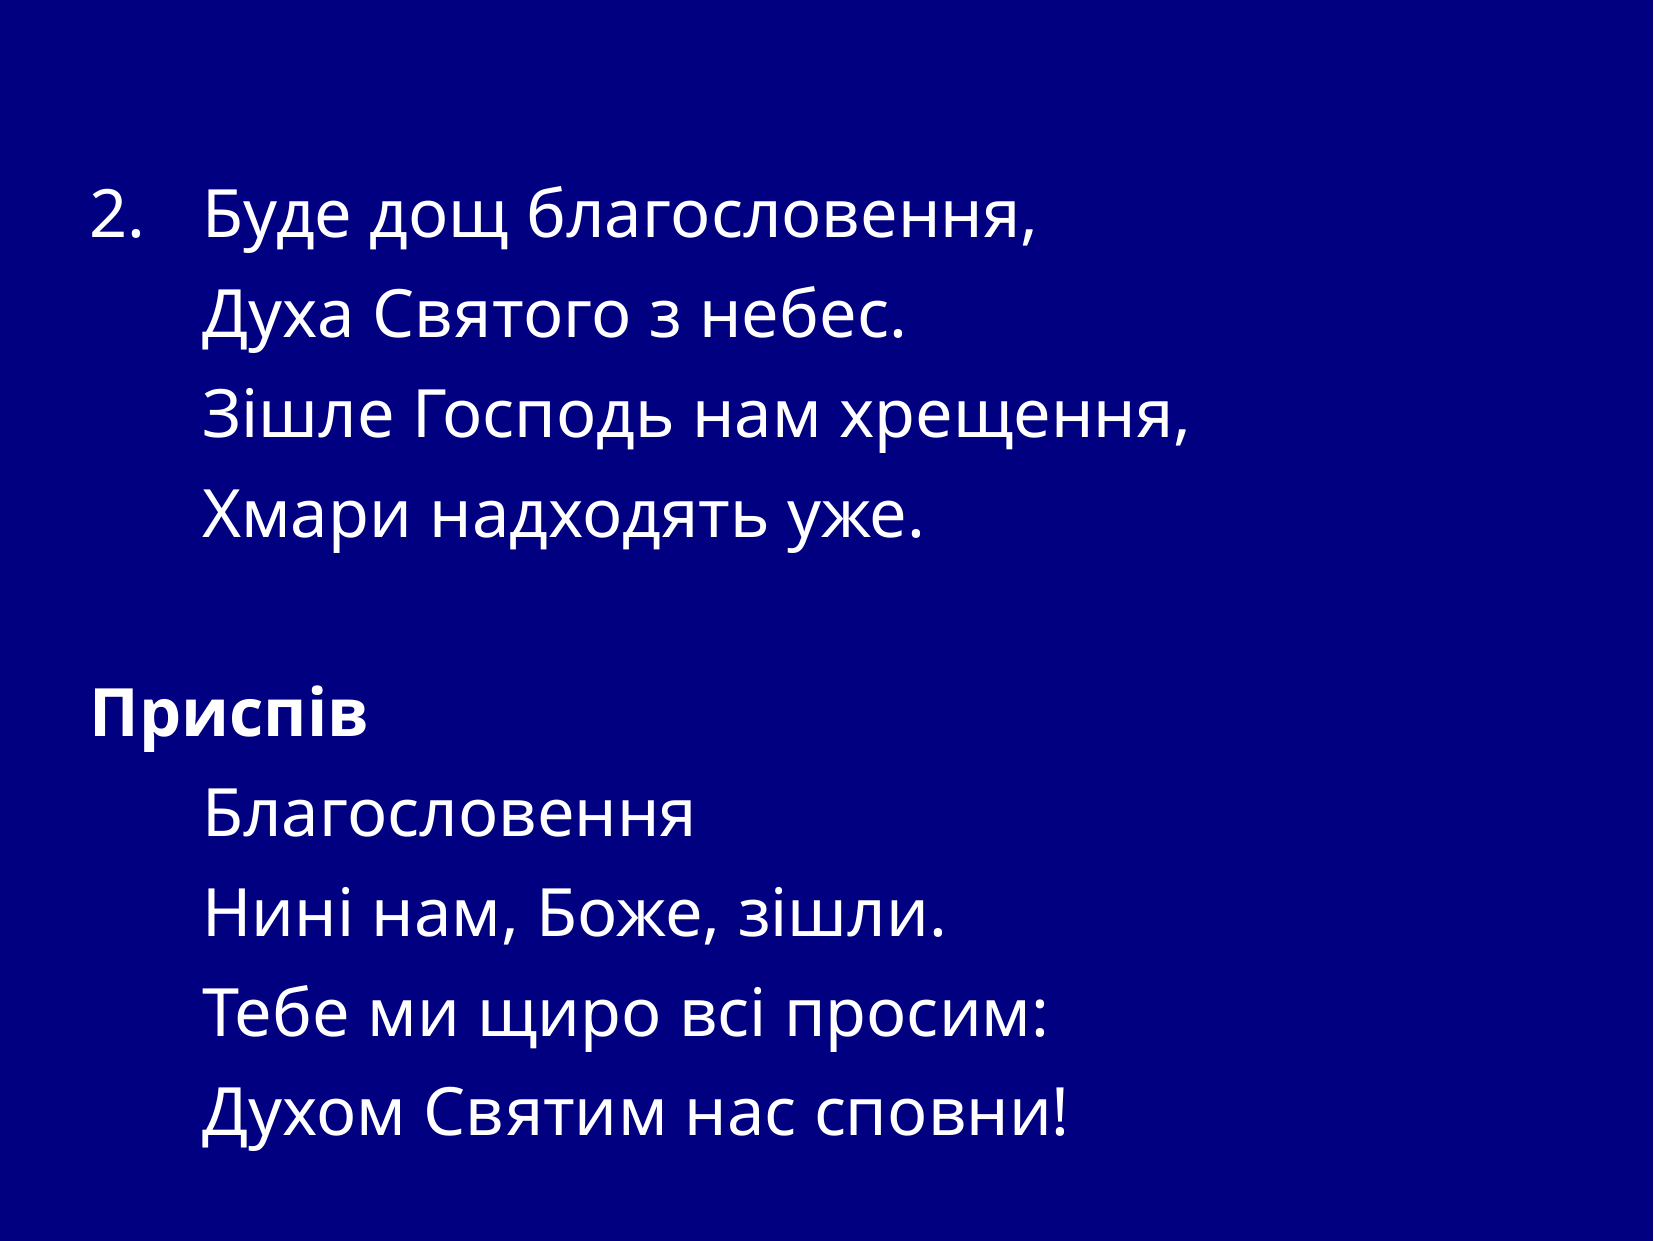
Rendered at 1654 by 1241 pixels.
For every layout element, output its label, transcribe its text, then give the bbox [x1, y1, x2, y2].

text_box 2. Буде дощ благословення, Духа Святого з небес. Зішле Господь нам хрещення, Хмари надходять уже. Приспів Благословення Нині нам, Боже, зішли. Тебе ми щиро всі просим: Духом Святим нас сповни! [75, 150, 1576, 1163]
